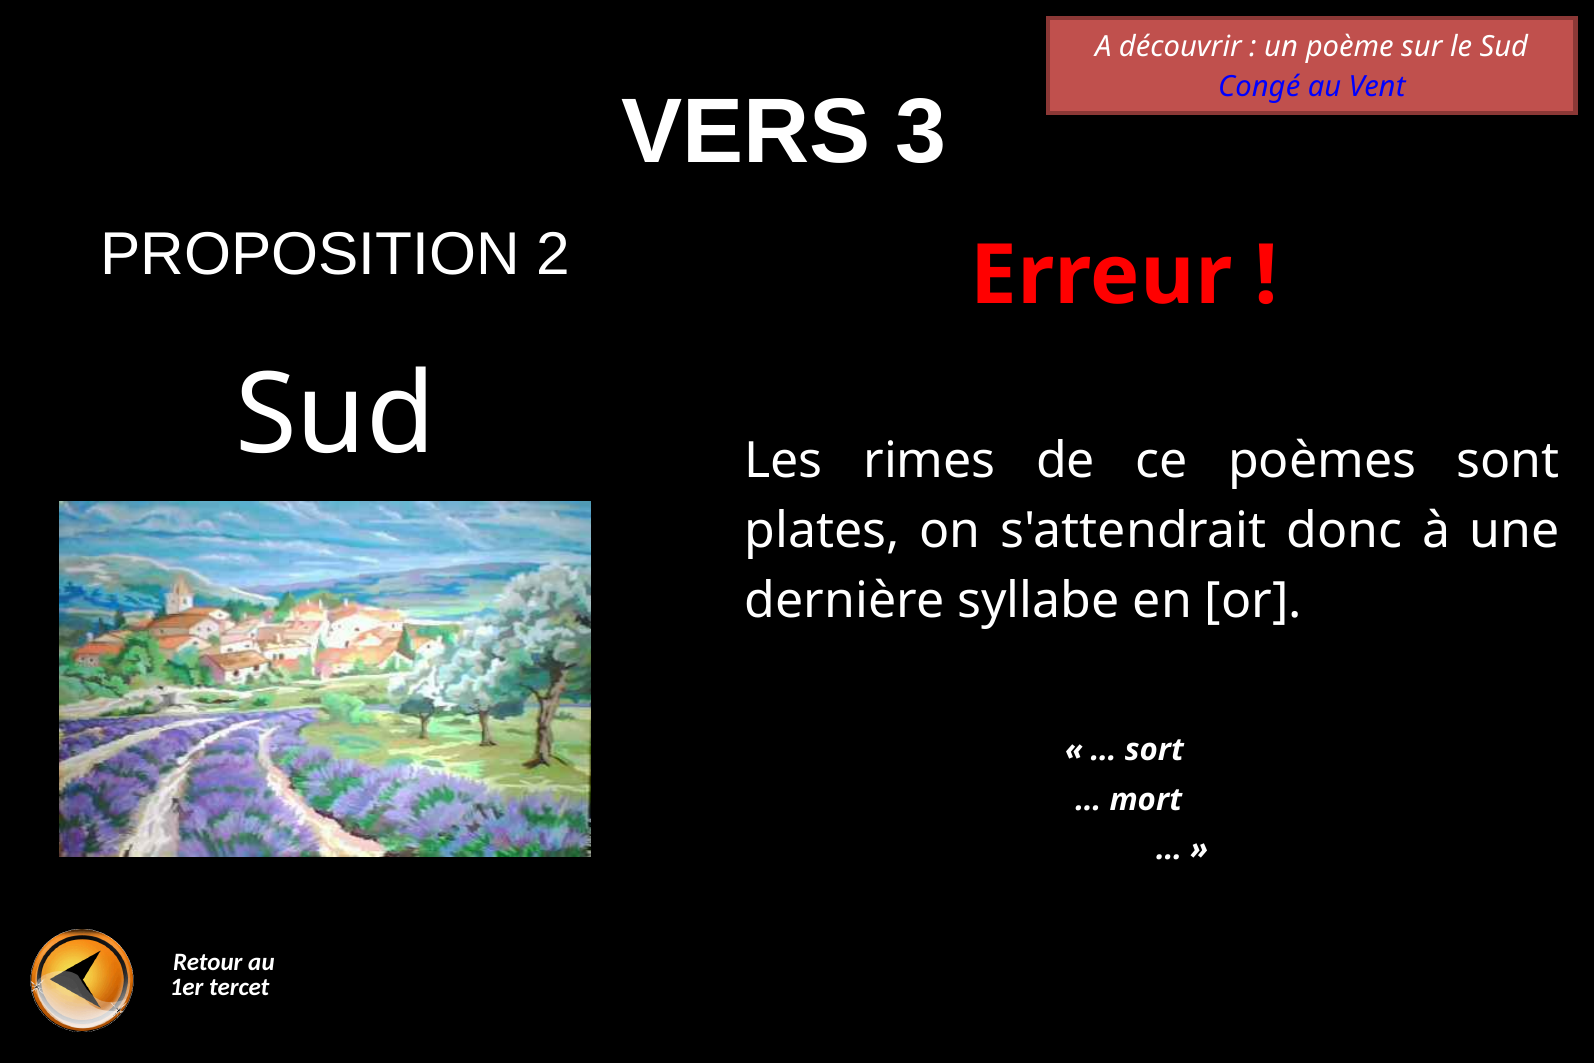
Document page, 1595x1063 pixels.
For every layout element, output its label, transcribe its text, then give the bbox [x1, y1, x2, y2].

list PROPOSITION 2 Sud [0, 129, 655, 832]
picture [29, 927, 135, 1034]
title VERS 3 [79, 42, 1515, 220]
list Erreur ! Les rimes de ce poèmes sont plates, on s'attendrait donc à une dernière syllabe en [or]. « … sort … mort … » [683, 207, 1566, 977]
picture [59, 501, 591, 857]
text_box Retour au 1er tercet [135, 944, 308, 1010]
text_box A découvrir : un poème sur le Sud Congé au Vent [1048, 17, 1576, 113]
